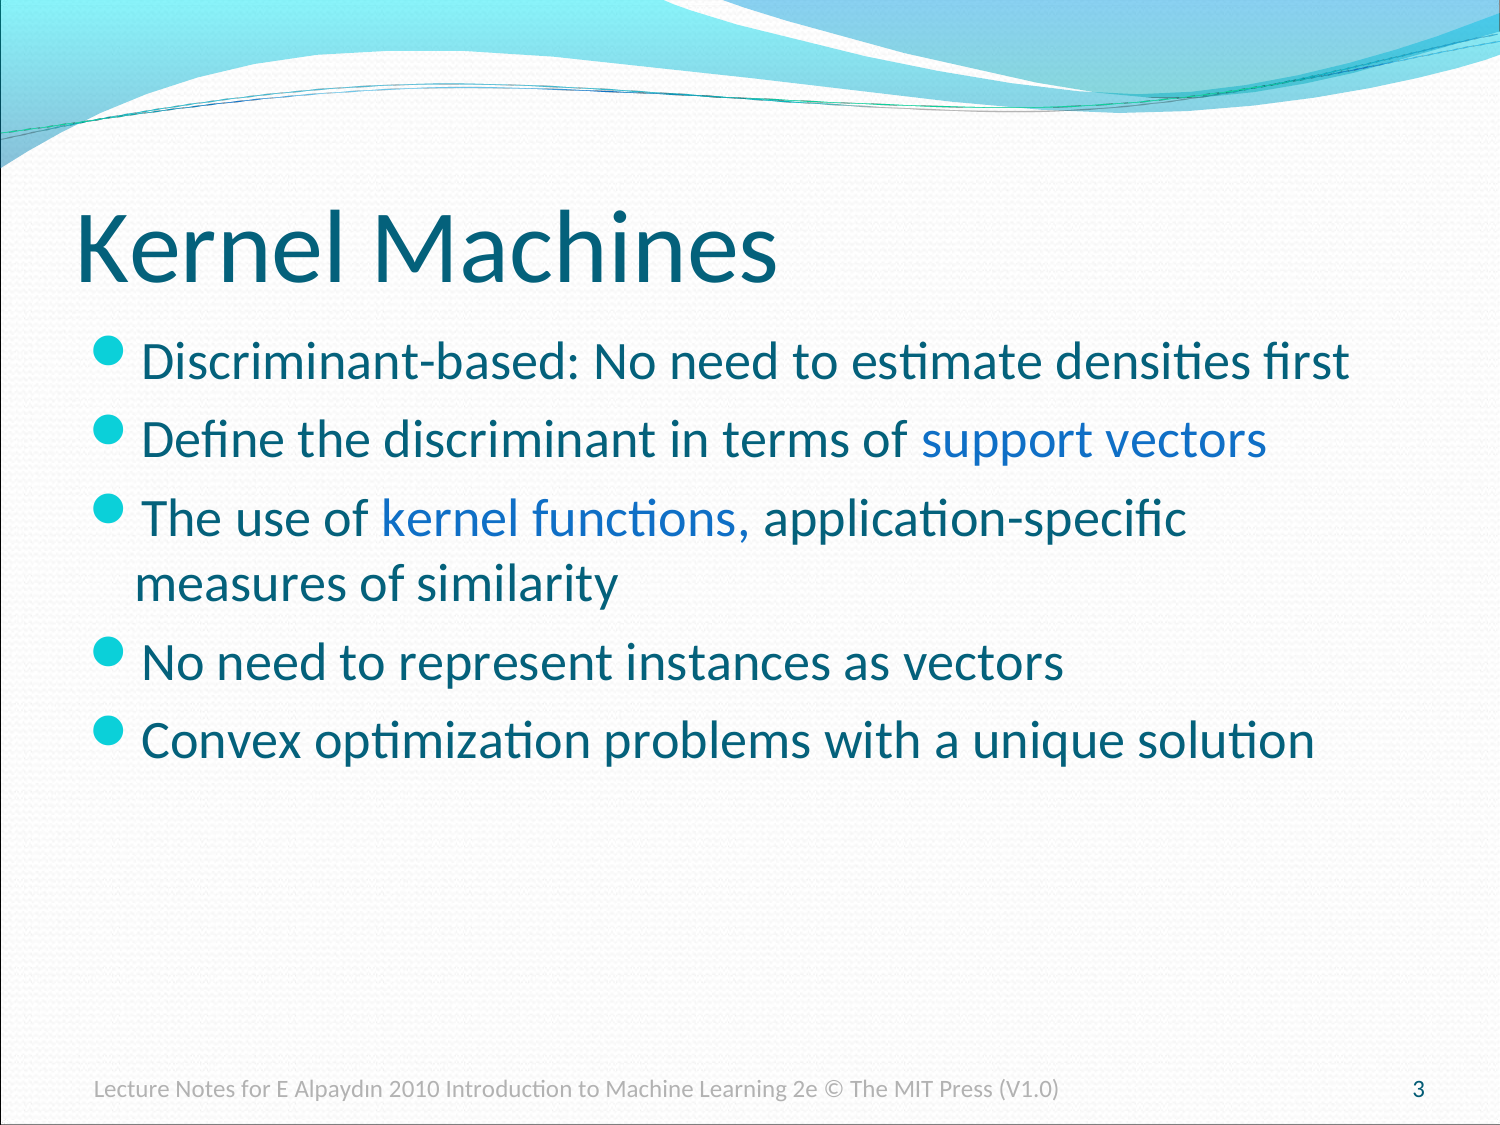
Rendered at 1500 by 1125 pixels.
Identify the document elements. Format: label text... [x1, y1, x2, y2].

text_box <number> [1299, 1042, 1426, 1103]
title Kernel Machines [75, 115, 1426, 304]
list Discriminant-based: No need to estimate densities first Define the discriminant in terms of support vectors The use of kernel functions, application-specific measures of similarity No need to represent instances as vectors Convex optimization problems with a unique solution [75, 317, 1426, 1051]
picture [0, 0, 1500, 1125]
text_box Lecture Notes for E Alpaydın 2010 Introduction to Machine Learning 2e © The MIT Press (V1.0) [93, 1042, 1254, 1103]
